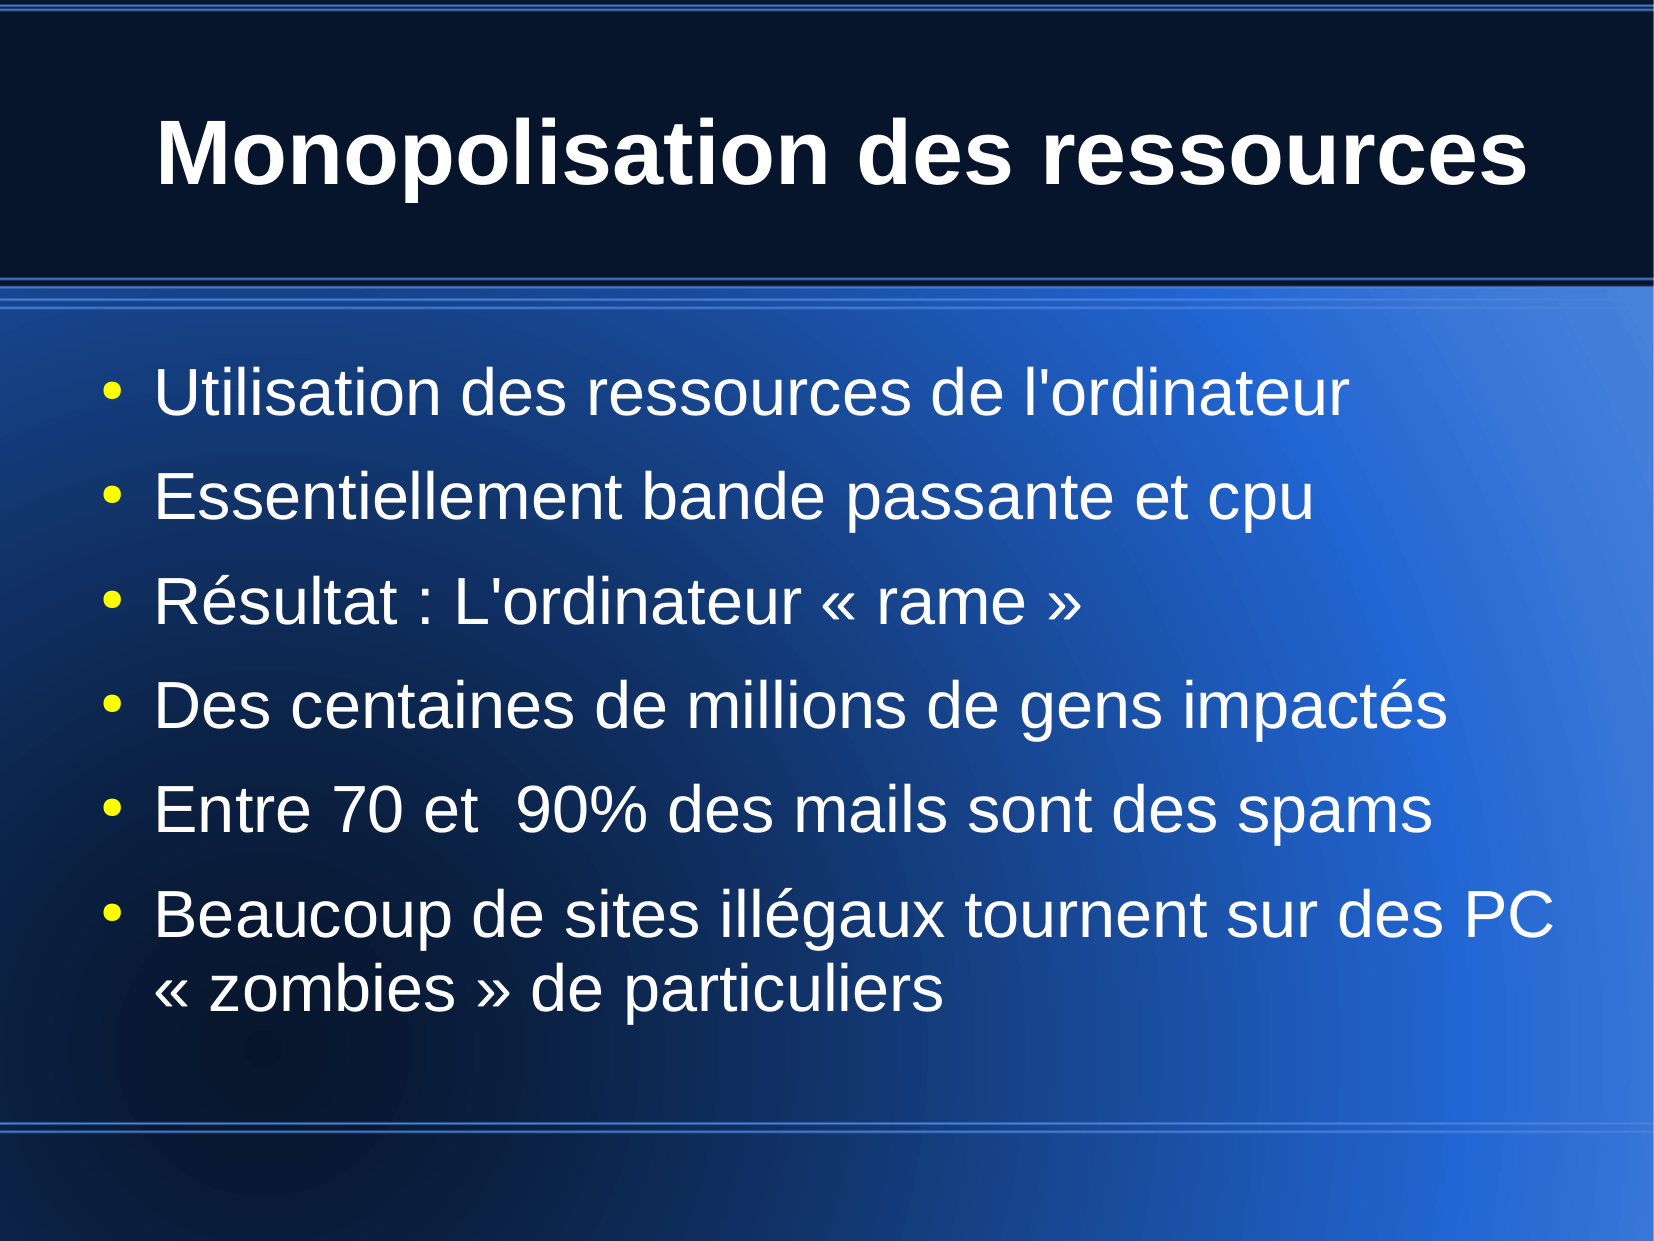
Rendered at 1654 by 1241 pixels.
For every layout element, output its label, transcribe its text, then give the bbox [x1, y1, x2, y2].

list Utilisation des ressources de l'ordinateur Essentiellement bande passante et cpu Résultat : L'ordinateur « rame » Des centaines de millions de gens impactés Entre 70 et 90% des mails sont des spams Beaucoup de sites illégaux tournent sur des PC « zombies » de particuliers [82, 355, 1571, 1174]
picture [0, 0, 1654, 1241]
title Monopolisation des ressources [82, 49, 1571, 257]
